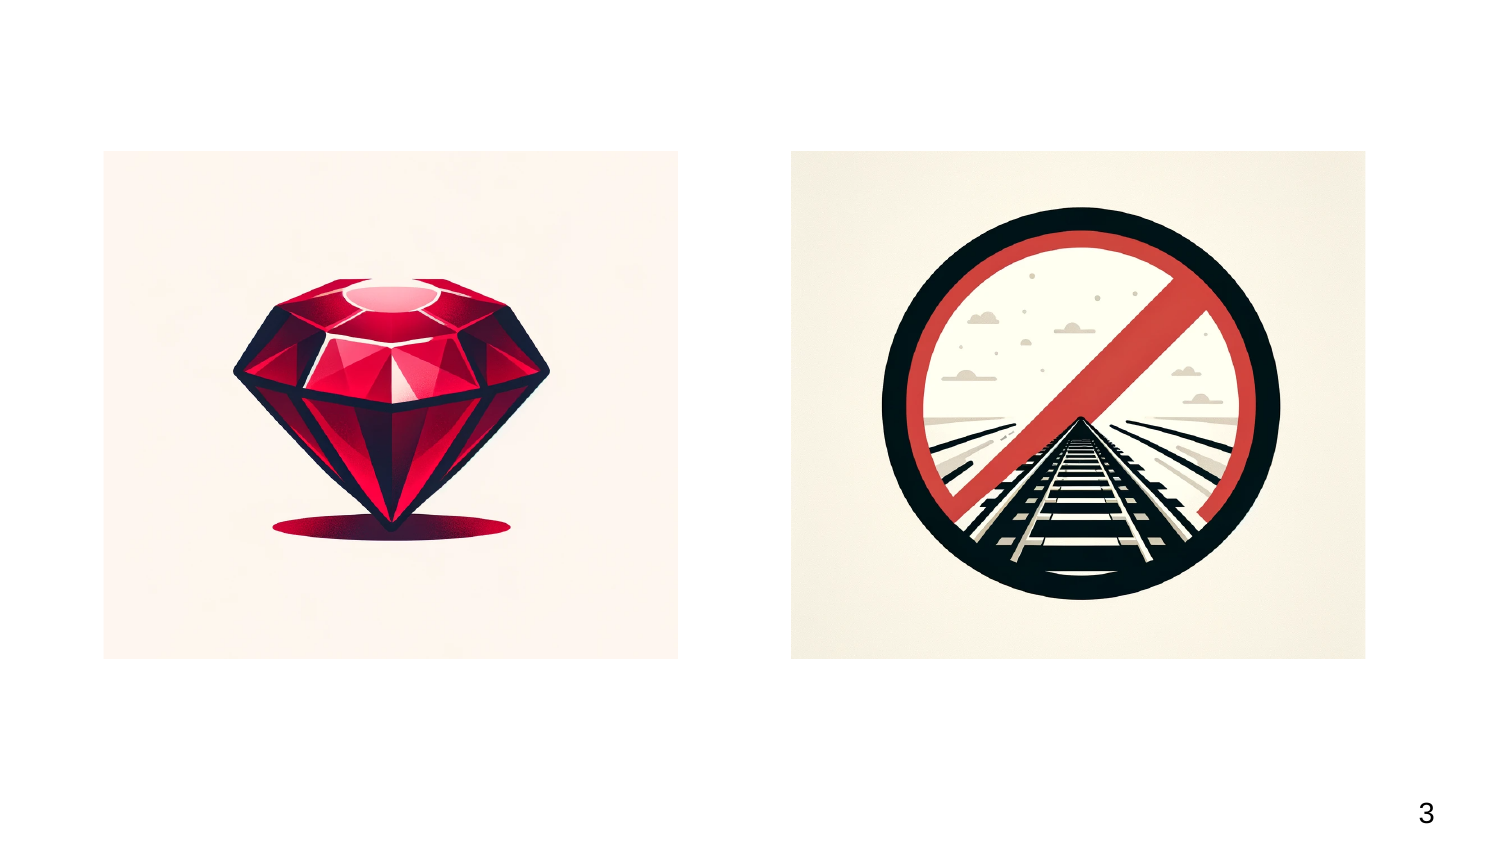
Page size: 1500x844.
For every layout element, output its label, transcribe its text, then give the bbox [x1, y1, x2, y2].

slide_number <number> [1403, 779, 1494, 844]
picture [791, 151, 1366, 659]
picture [103, 151, 678, 659]
